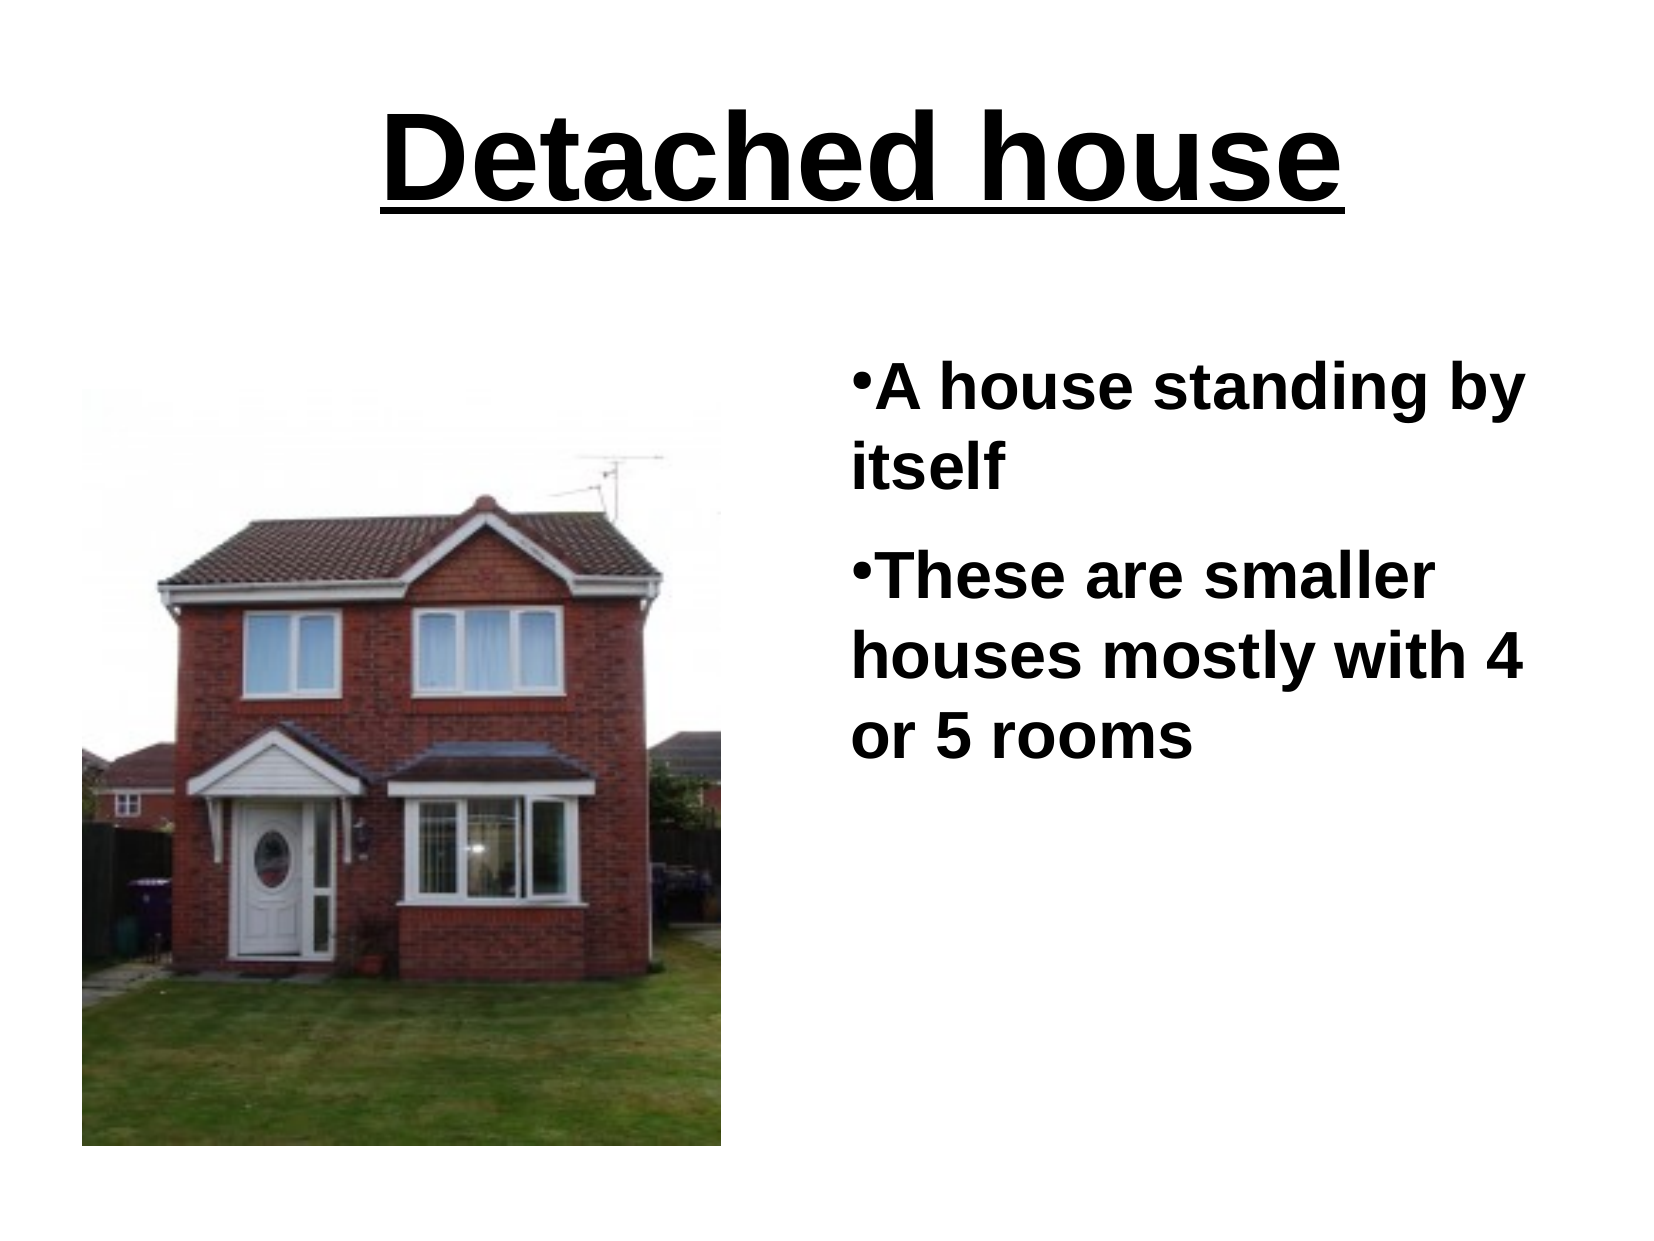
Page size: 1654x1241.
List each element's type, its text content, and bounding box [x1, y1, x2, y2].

list A house standing by itself These are smaller houses mostly with 4 or 5 rooms [850, 342, 1607, 1161]
picture [82, 389, 721, 1146]
title Detached house [118, 47, 1607, 255]
